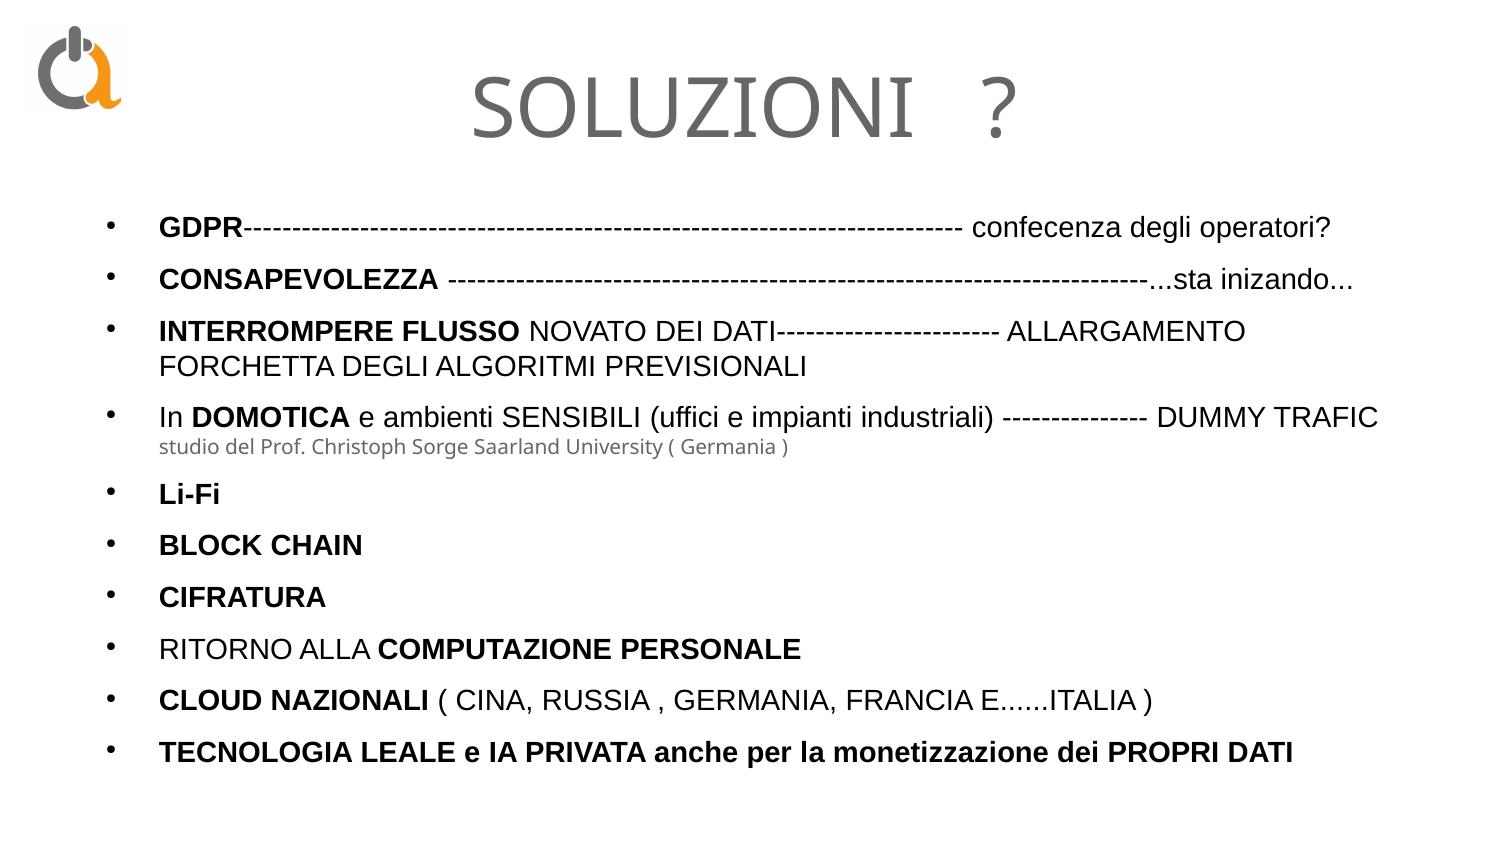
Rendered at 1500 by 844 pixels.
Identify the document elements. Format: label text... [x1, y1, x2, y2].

picture [23, 23, 128, 115]
list GDPR-------------------------------------------------------------------------- confecenza degli operatori? CONSAPEVOLEZZA ------------------------------------------------------------------------...sta inizando... INTERROMPERE FLUSSO NOVATO DEI DATI----------------------- ALLARGAMENTO FORCHETTA DEGLI ALGORITMI PREVISIONALI In DOMOTICA e ambienti SENSIBILI (uffici e impianti industriali) --------------- DUMMY TRAFIC studio del Prof. Christoph Sorge Saarland University ( Germania ) Li-Fi BLOCK CHAIN CIFRATURA RITORNO ALLA COMPUTAZIONE PERSONALE CLOUD NAZIONALI ( CINA, RUSSIA , GERMANIA, FRANCIA E......ITALIA ) TECNOLOGIA LEALE e IA PRIVATA anche per la monetizzazione dei PROPRI DATI [73, 149, 1424, 796]
title SOLUZIONI ? [413, 33, 1075, 149]
